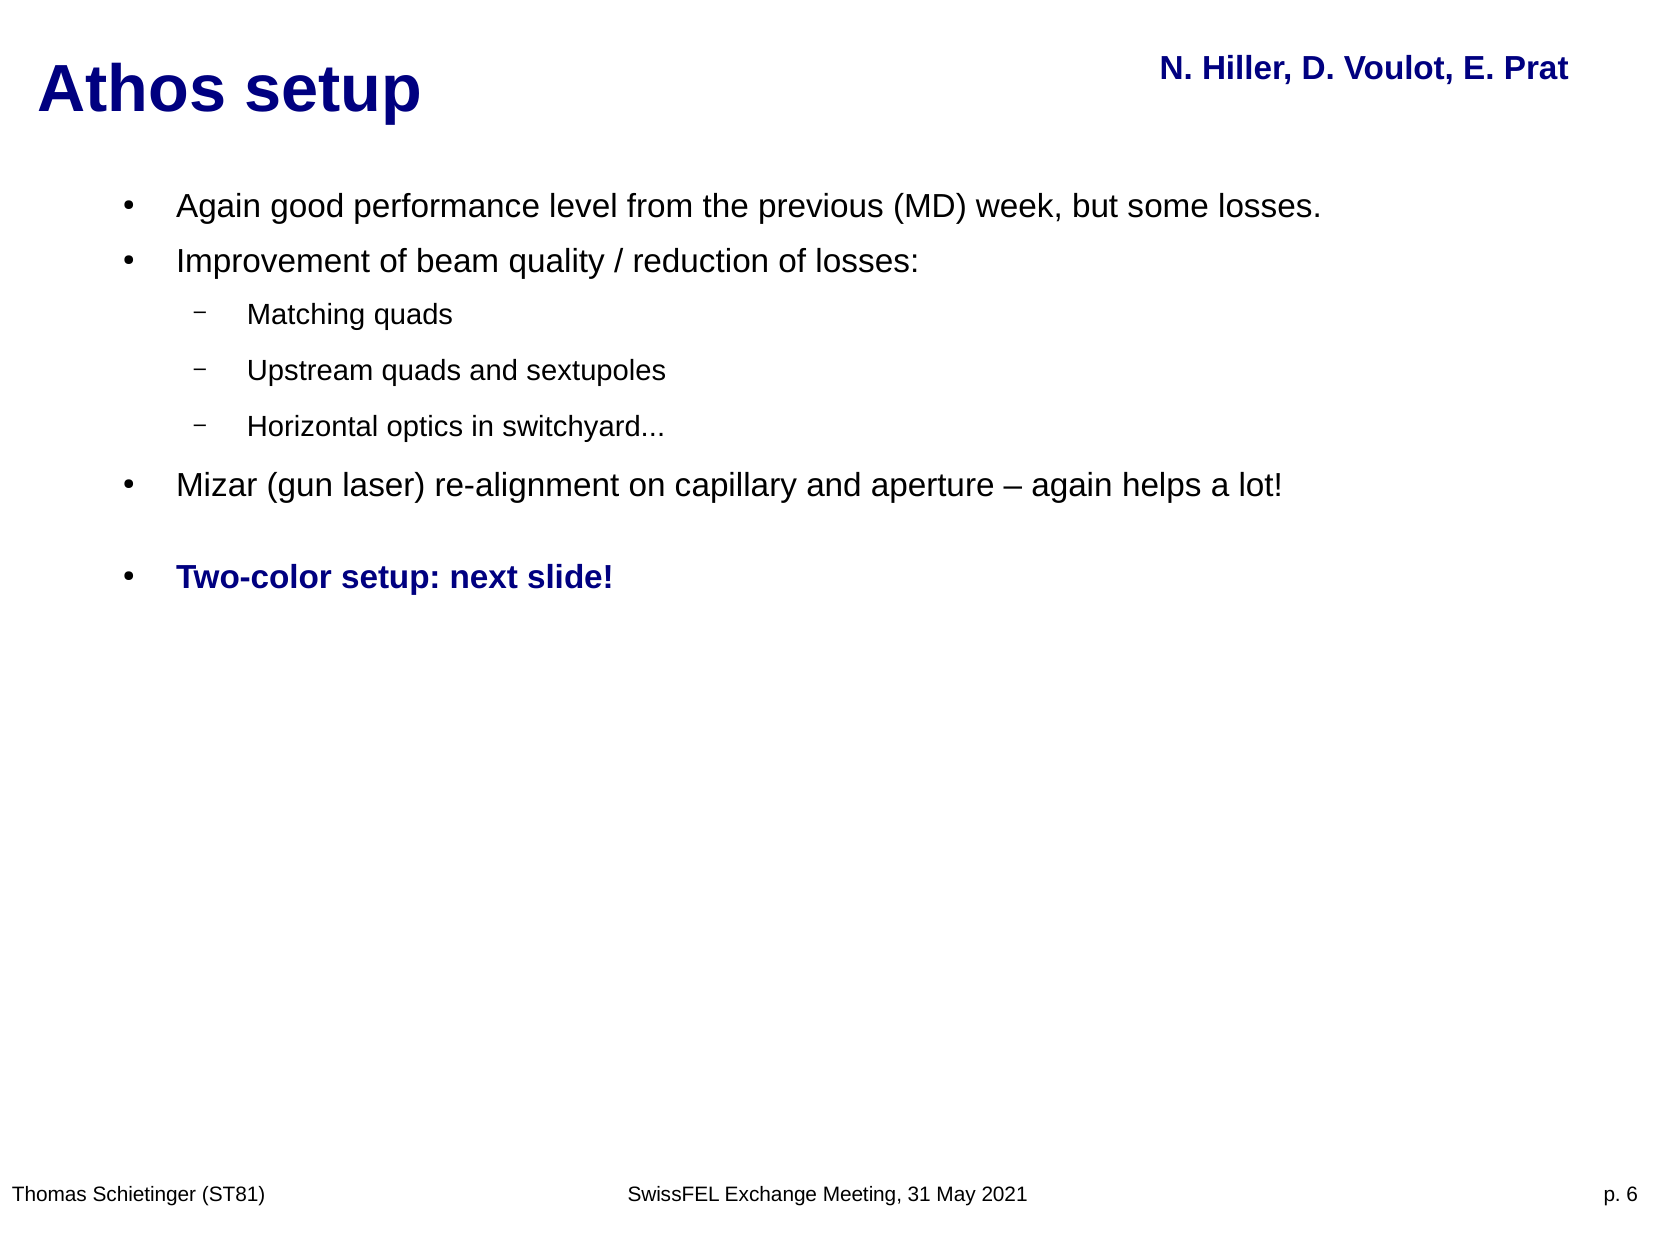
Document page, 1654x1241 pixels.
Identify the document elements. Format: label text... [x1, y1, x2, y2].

title Athos setup [37, 19, 1276, 158]
text_box N. Hiller, D. Voulot, E. Prat [1144, 41, 1584, 100]
list Again good performance level from the previous (MD) week, but some losses. Improvement of beam quality / reduction of losses: Matching quads Upstream quads and sextupoles Horizontal optics in switchyard... Mizar (gun laser) re-alignment on capillary and aperture – again helps a lot! Two-color setup: next slide! [105, 187, 1594, 1107]
